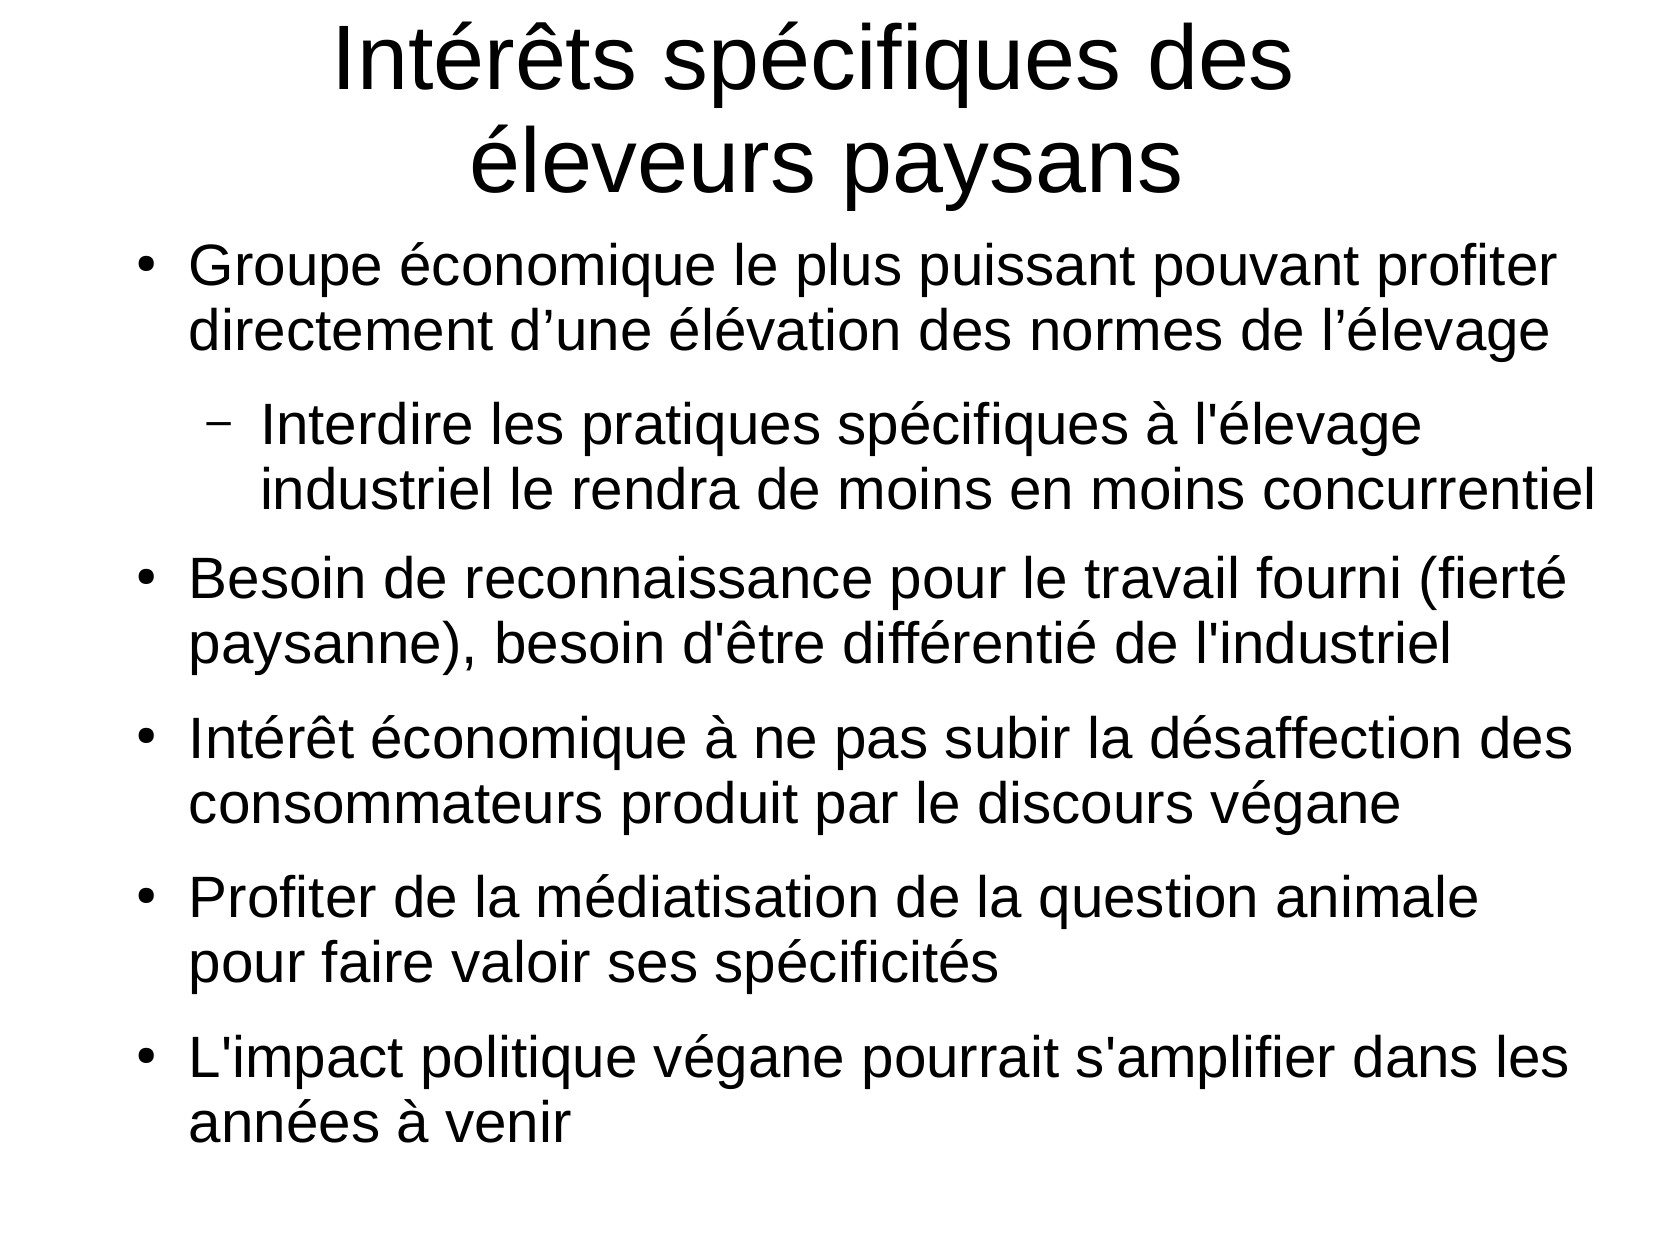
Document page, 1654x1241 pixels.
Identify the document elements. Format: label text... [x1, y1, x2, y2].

list Groupe économique le plus puissant pouvant profiter directement d’une élévation des normes de l’élevage Interdire les pratiques spécifiques à l'élevage industriel le rendra de moins en moins concurrentiel Besoin de reconnaissance pour le travail fourni (fierté paysanne), besoin d'être différentié de l'industriel Intérêt économique à ne pas subir la désaffection des consommateurs produit par le discours végane Profiter de la médiatisation de la question animale pour faire valoir ses spécificités L'impact politique végane pourrait s'amplifier dans les années à venir [118, 232, 1607, 1241]
title Intérêts spécifiques des éleveurs paysans [82, 5, 1571, 213]
